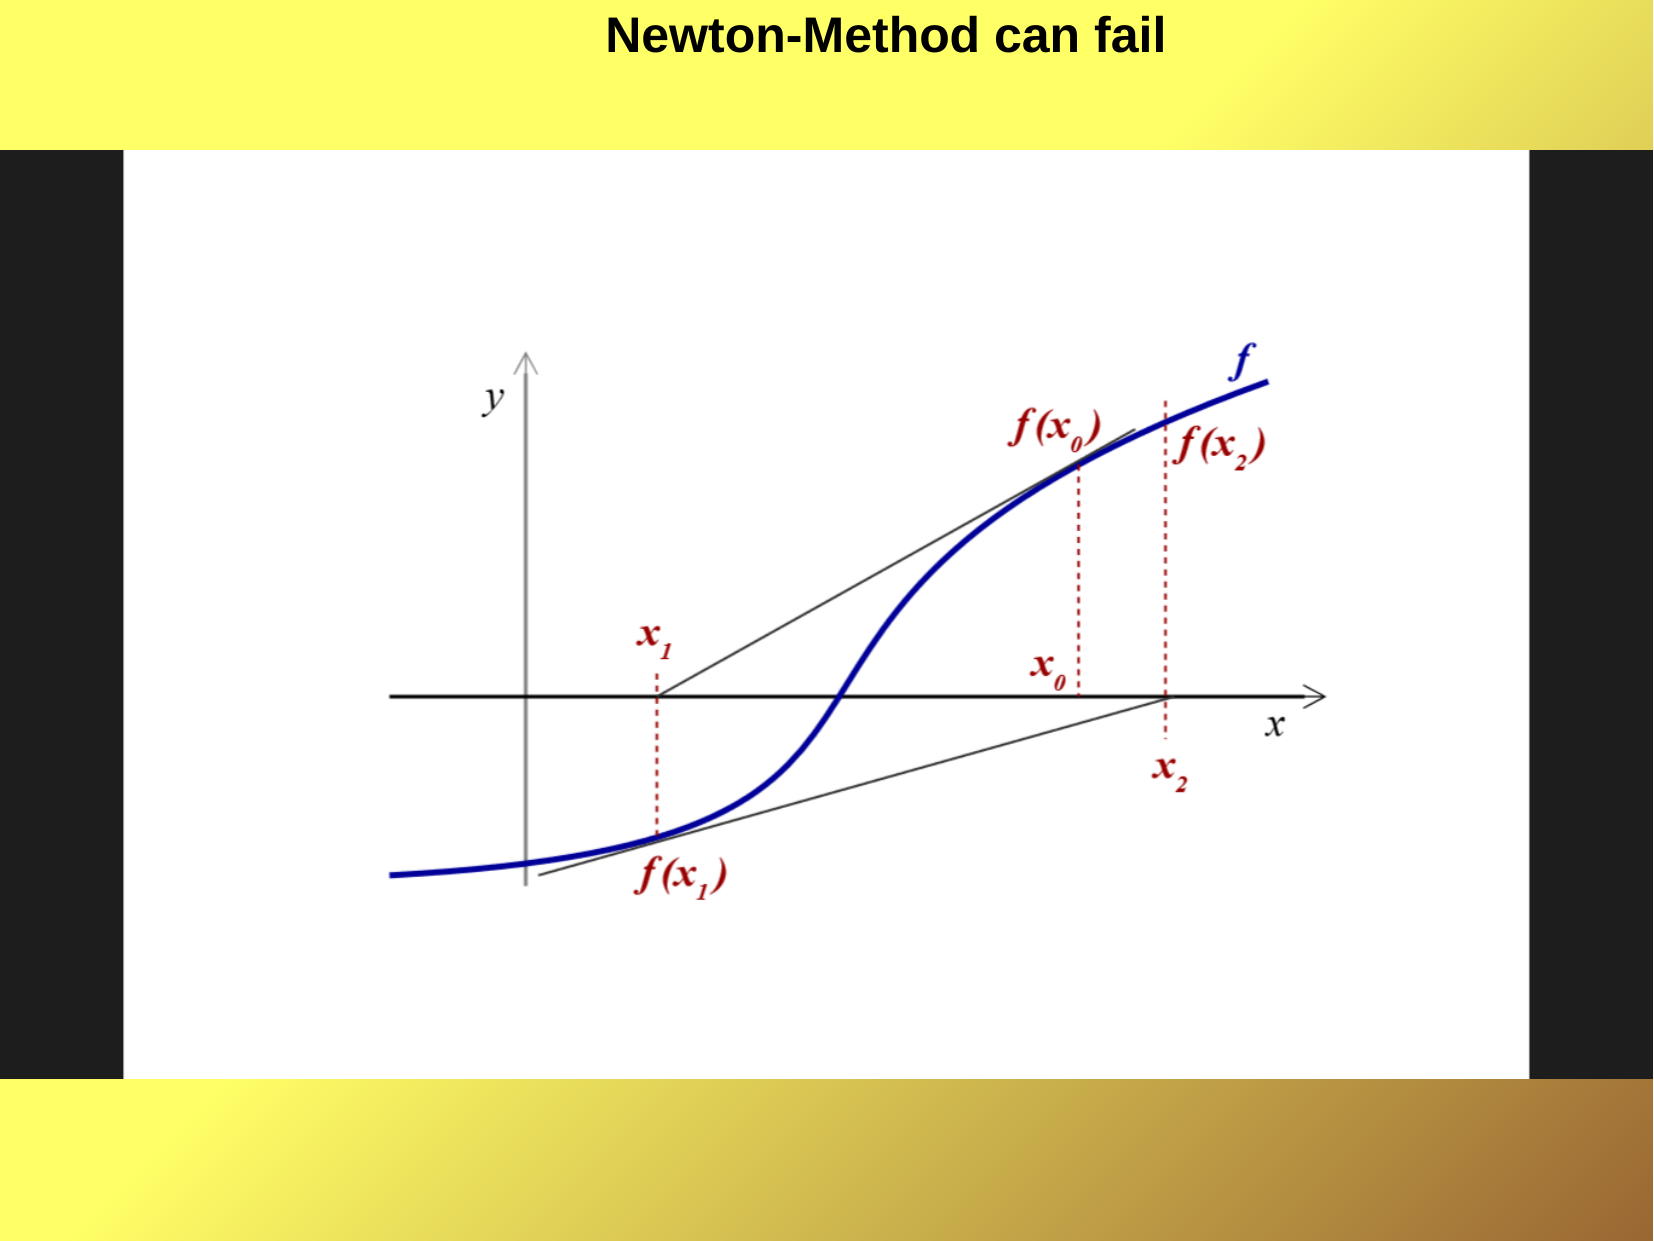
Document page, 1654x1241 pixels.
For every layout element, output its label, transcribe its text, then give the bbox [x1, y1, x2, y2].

text_box Newton-Method can fail [590, 0, 1565, 72]
picture [0, 150, 1653, 1079]
